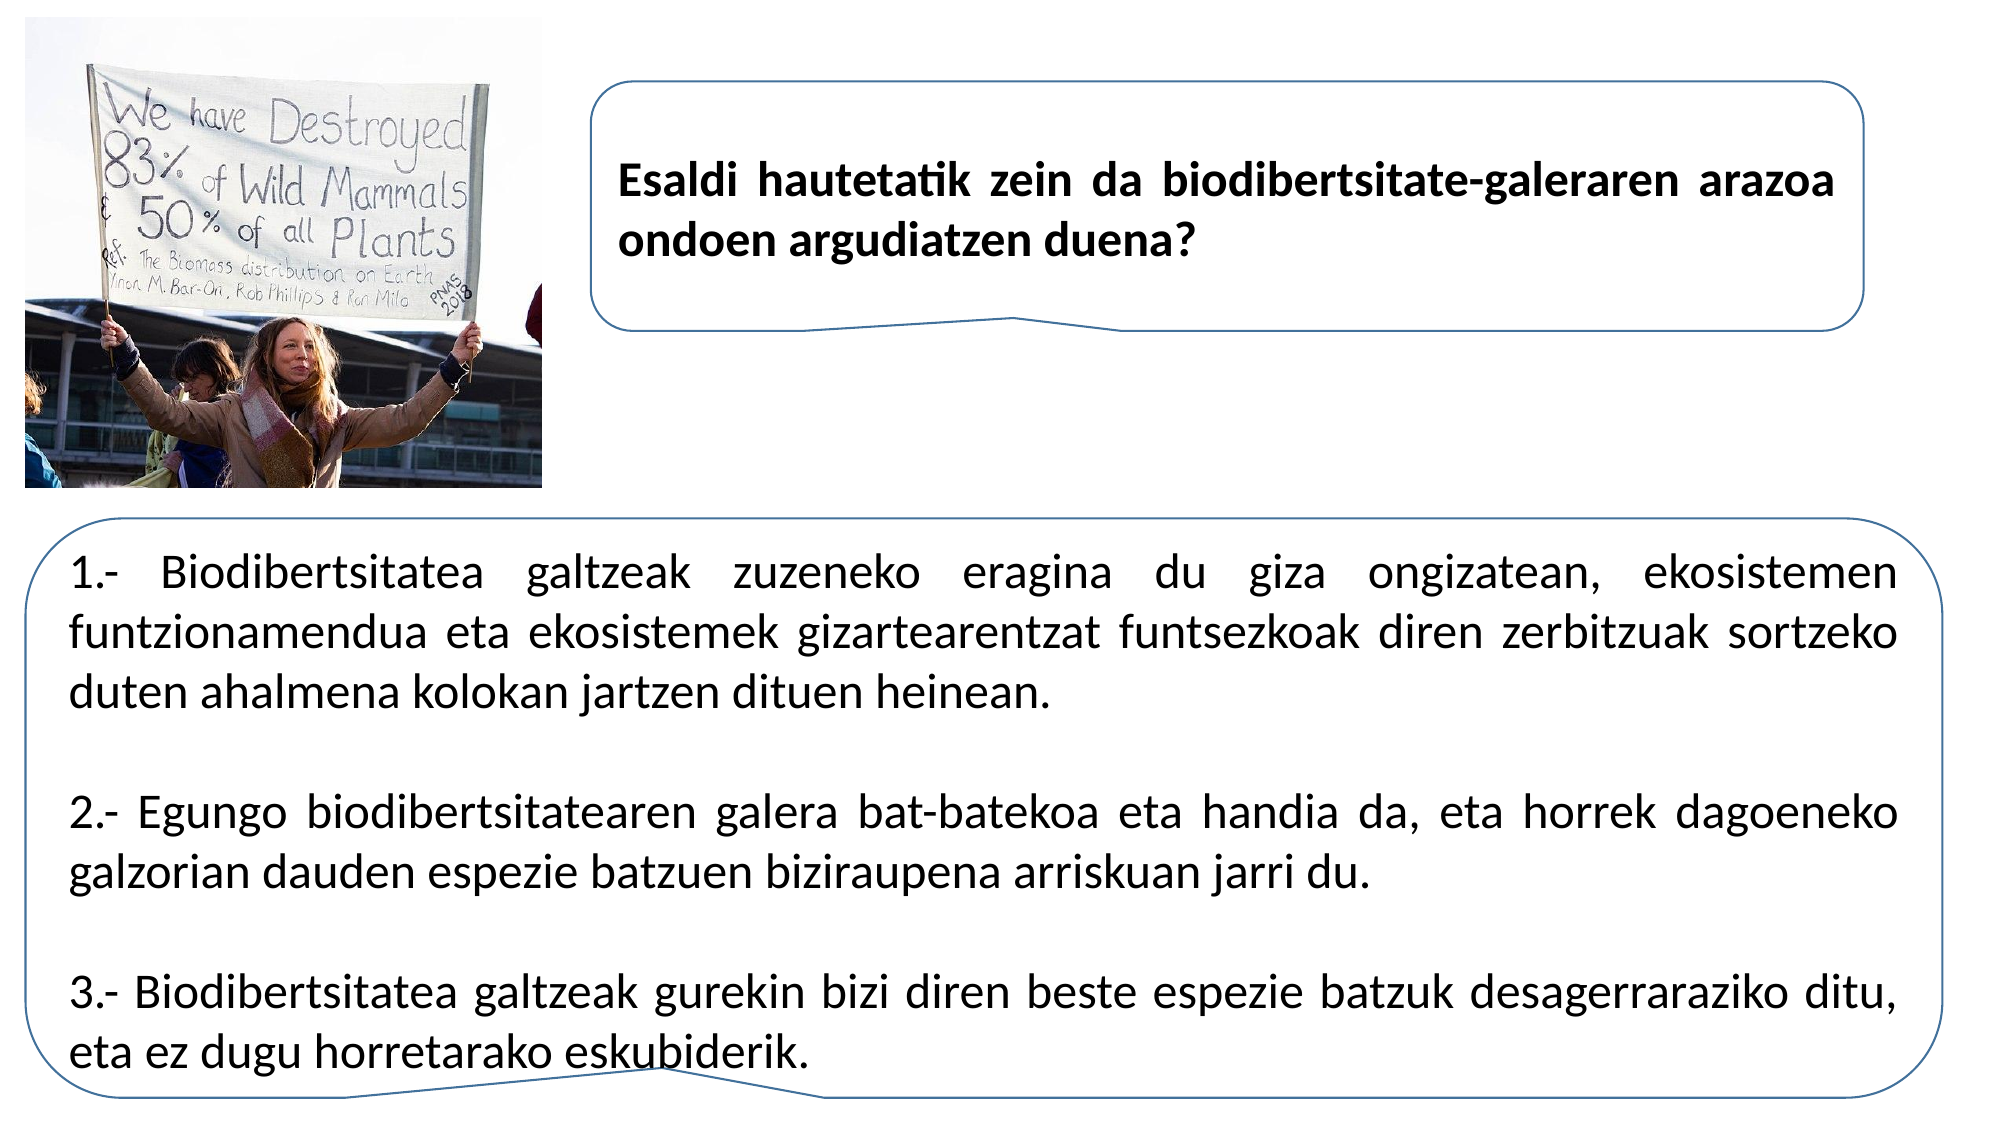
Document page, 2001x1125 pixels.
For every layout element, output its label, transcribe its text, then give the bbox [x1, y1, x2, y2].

picture [25, 17, 542, 488]
text_box Esaldi hautetatik zein da biodibertsitate-galeraren arazoa ondoen argudiatzen duena? [590, 81, 1864, 331]
text_box 1.- Biodibertsitatea galtzeak zuzeneko eragina du giza ongizatean, ekosistemen funtzionamendua eta ekosistemek gizartearentzat funtsezkoak diren zerbitzuak sortzeko duten ahalmena kolokan jartzen dituen heinean. 2.- Egungo biodibertsitatearen galera bat-batekoa eta handia da, eta horrek dagoeneko galzorian dauden espezie batzuen biziraupena arriskuan jarri du. 3.- Biodibertsitatea galtzeak gurekin bizi diren beste espezie batzuk desagerraraziko ditu, eta ez dugu horretarako eskubiderik. [25, 518, 1943, 1098]
